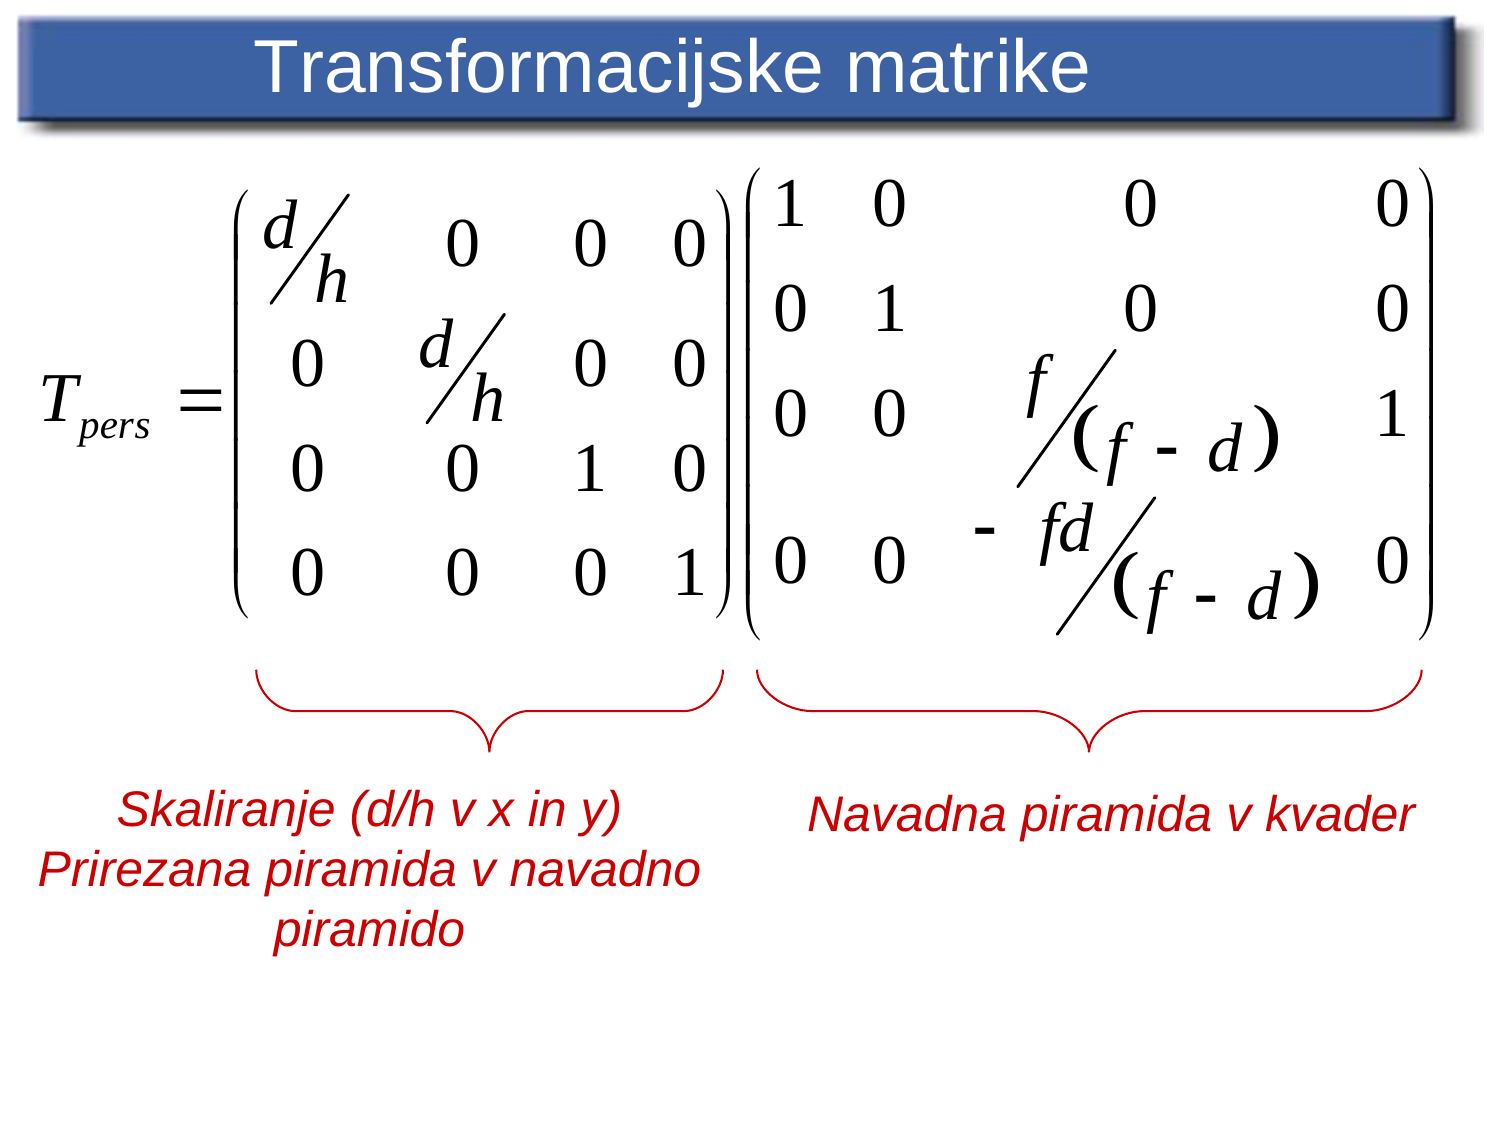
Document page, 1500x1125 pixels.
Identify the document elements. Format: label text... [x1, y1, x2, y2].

chart [31, 152, 1453, 655]
picture [16, 13, 1484, 141]
text_box Navadna piramida v kvader [786, 773, 1436, 849]
text_box Transformacijske matrike [238, 9, 1107, 116]
text_box Skaliranje (d/h v x in y) Prirezana piramida v navadno piramido [0, 768, 739, 965]
